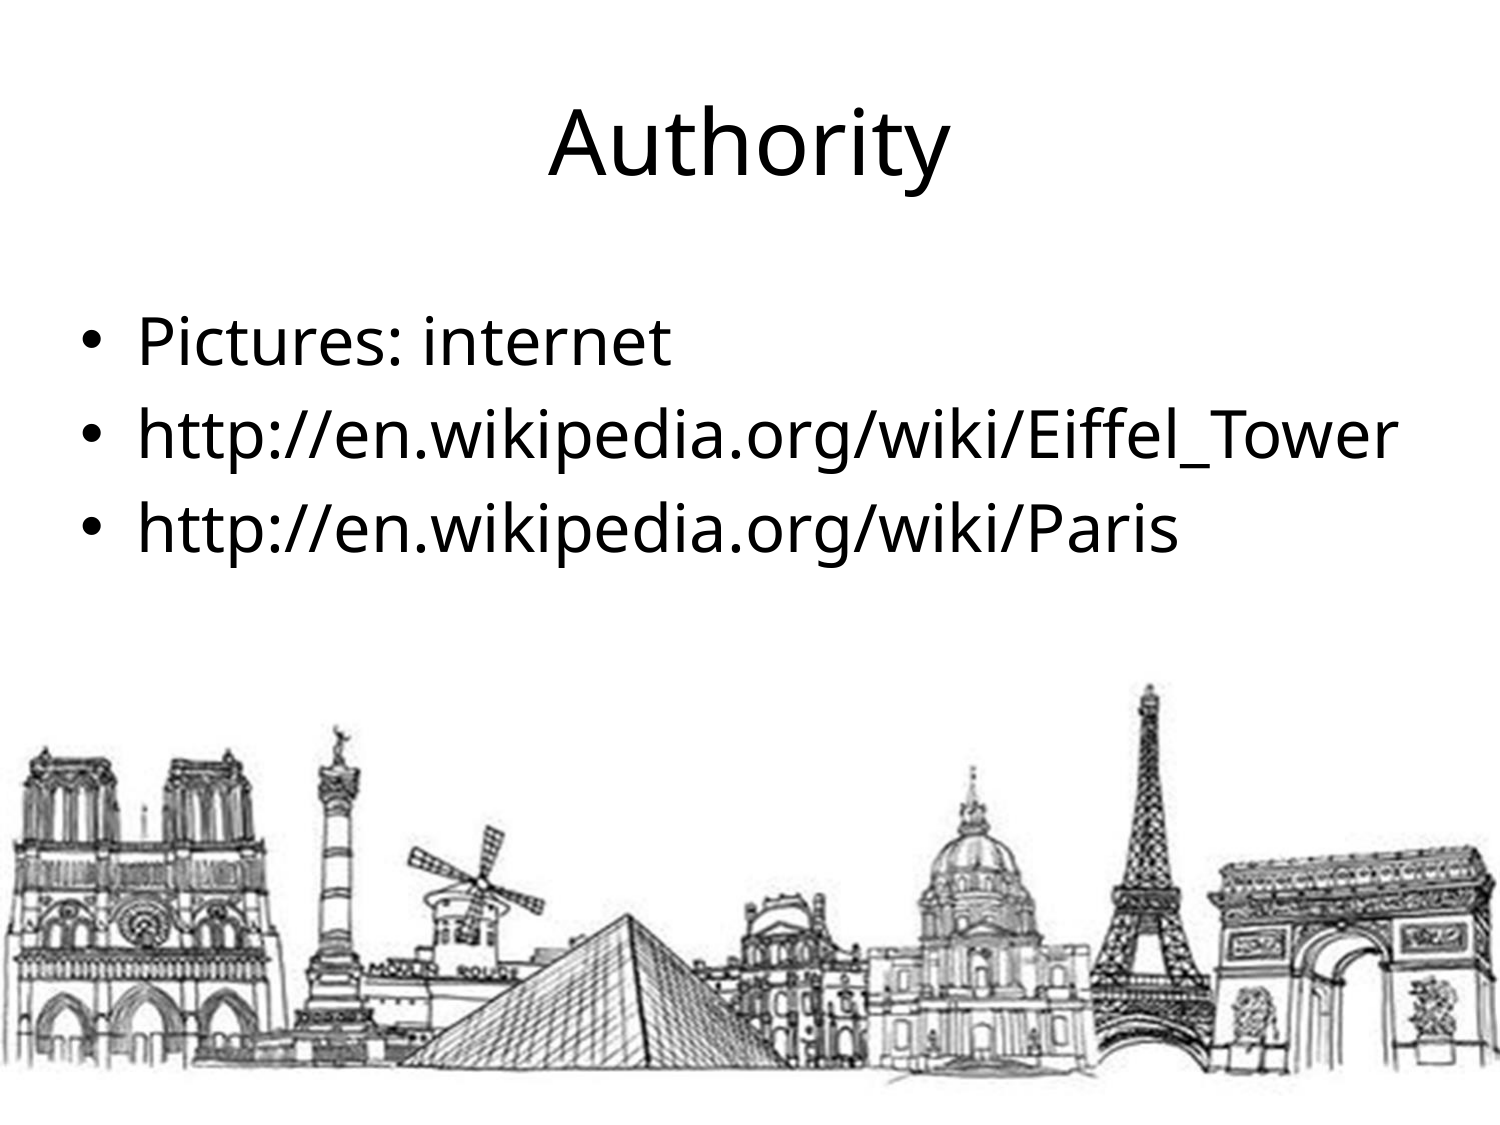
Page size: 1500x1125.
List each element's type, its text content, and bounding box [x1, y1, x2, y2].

title Authority [75, 45, 1425, 233]
picture [0, 0, 1500, 1125]
list Pictures: internet http://en.wikipedia.org/wiki/Eiffel_Tower http://en.wikipedia.org/wiki/Paris [64, 290, 1471, 610]
